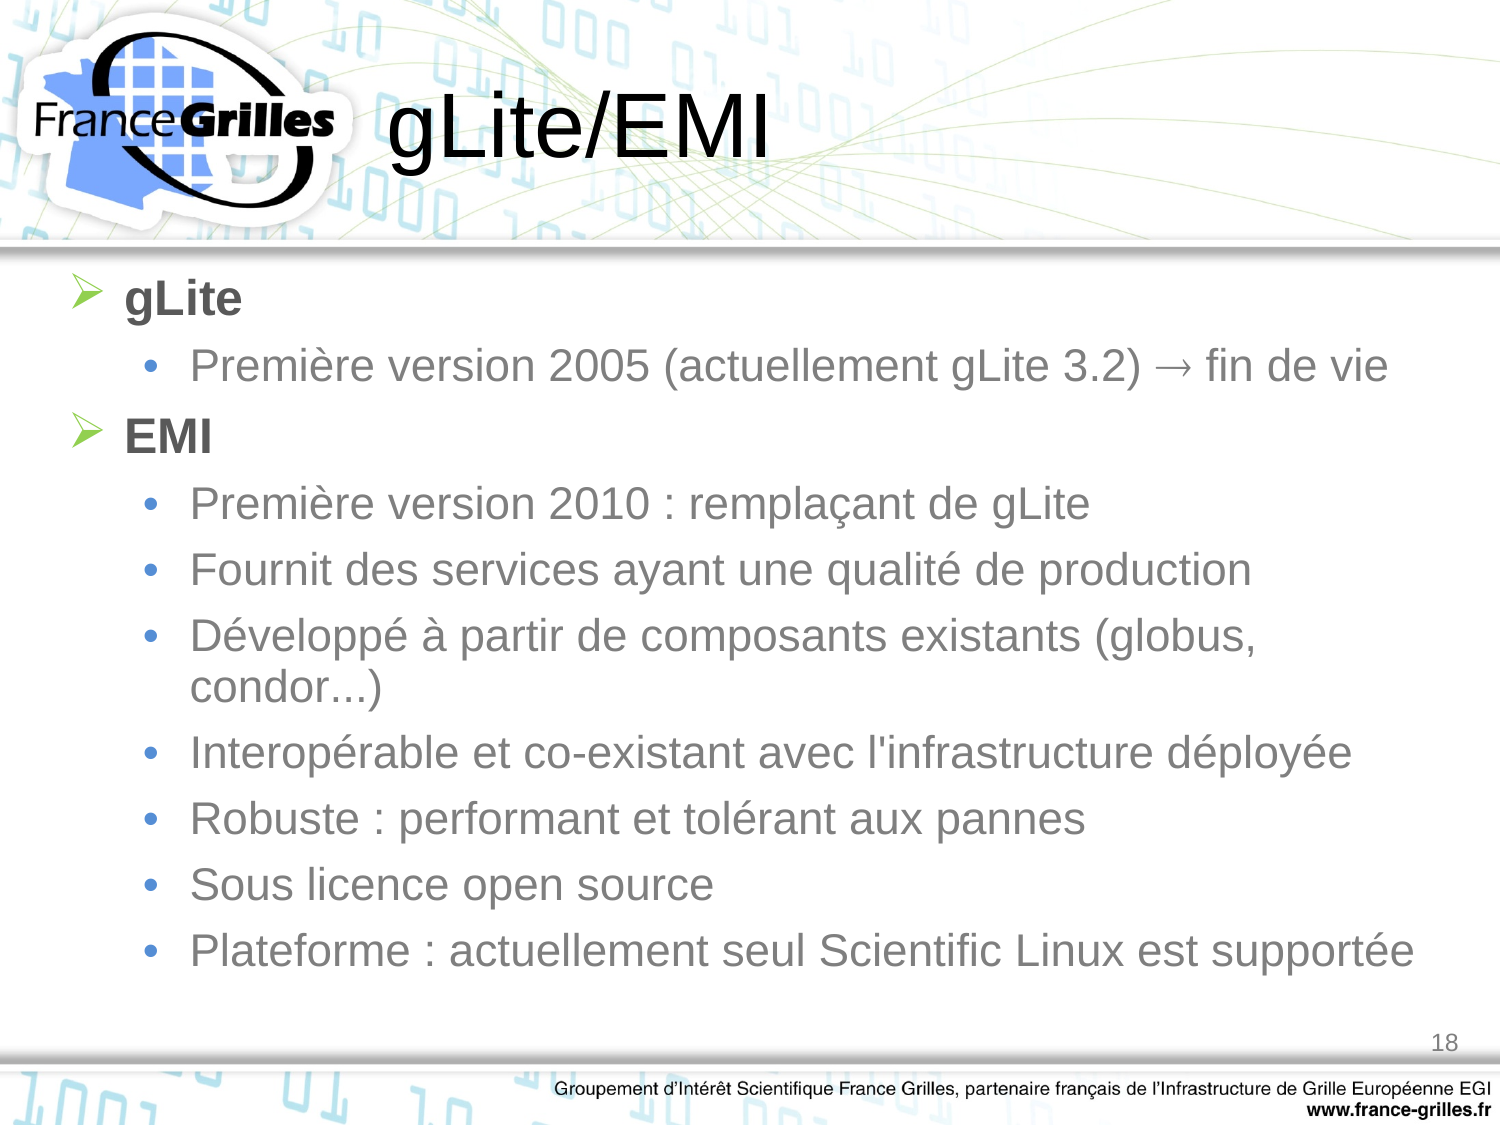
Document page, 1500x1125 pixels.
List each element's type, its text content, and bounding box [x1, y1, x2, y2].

picture [0, 0, 1500, 1125]
list gLite Première version 2005 (actuellement gLite 3.2) ® fin de vie EMI Première version 2010 : remplaçant de gLite Fournit des services ayant une qualité de production Développé à partir de composants existants (globus, condor...) Interopérable et co-existant avec l'infrastructure déployée Robuste : performant et tolérant aux pannes Sous licence open source Plateforme : actuellement seul Scientific Linux est supportée [53, 262, 1459, 1056]
title gLite/EMI [372, 7, 1459, 244]
